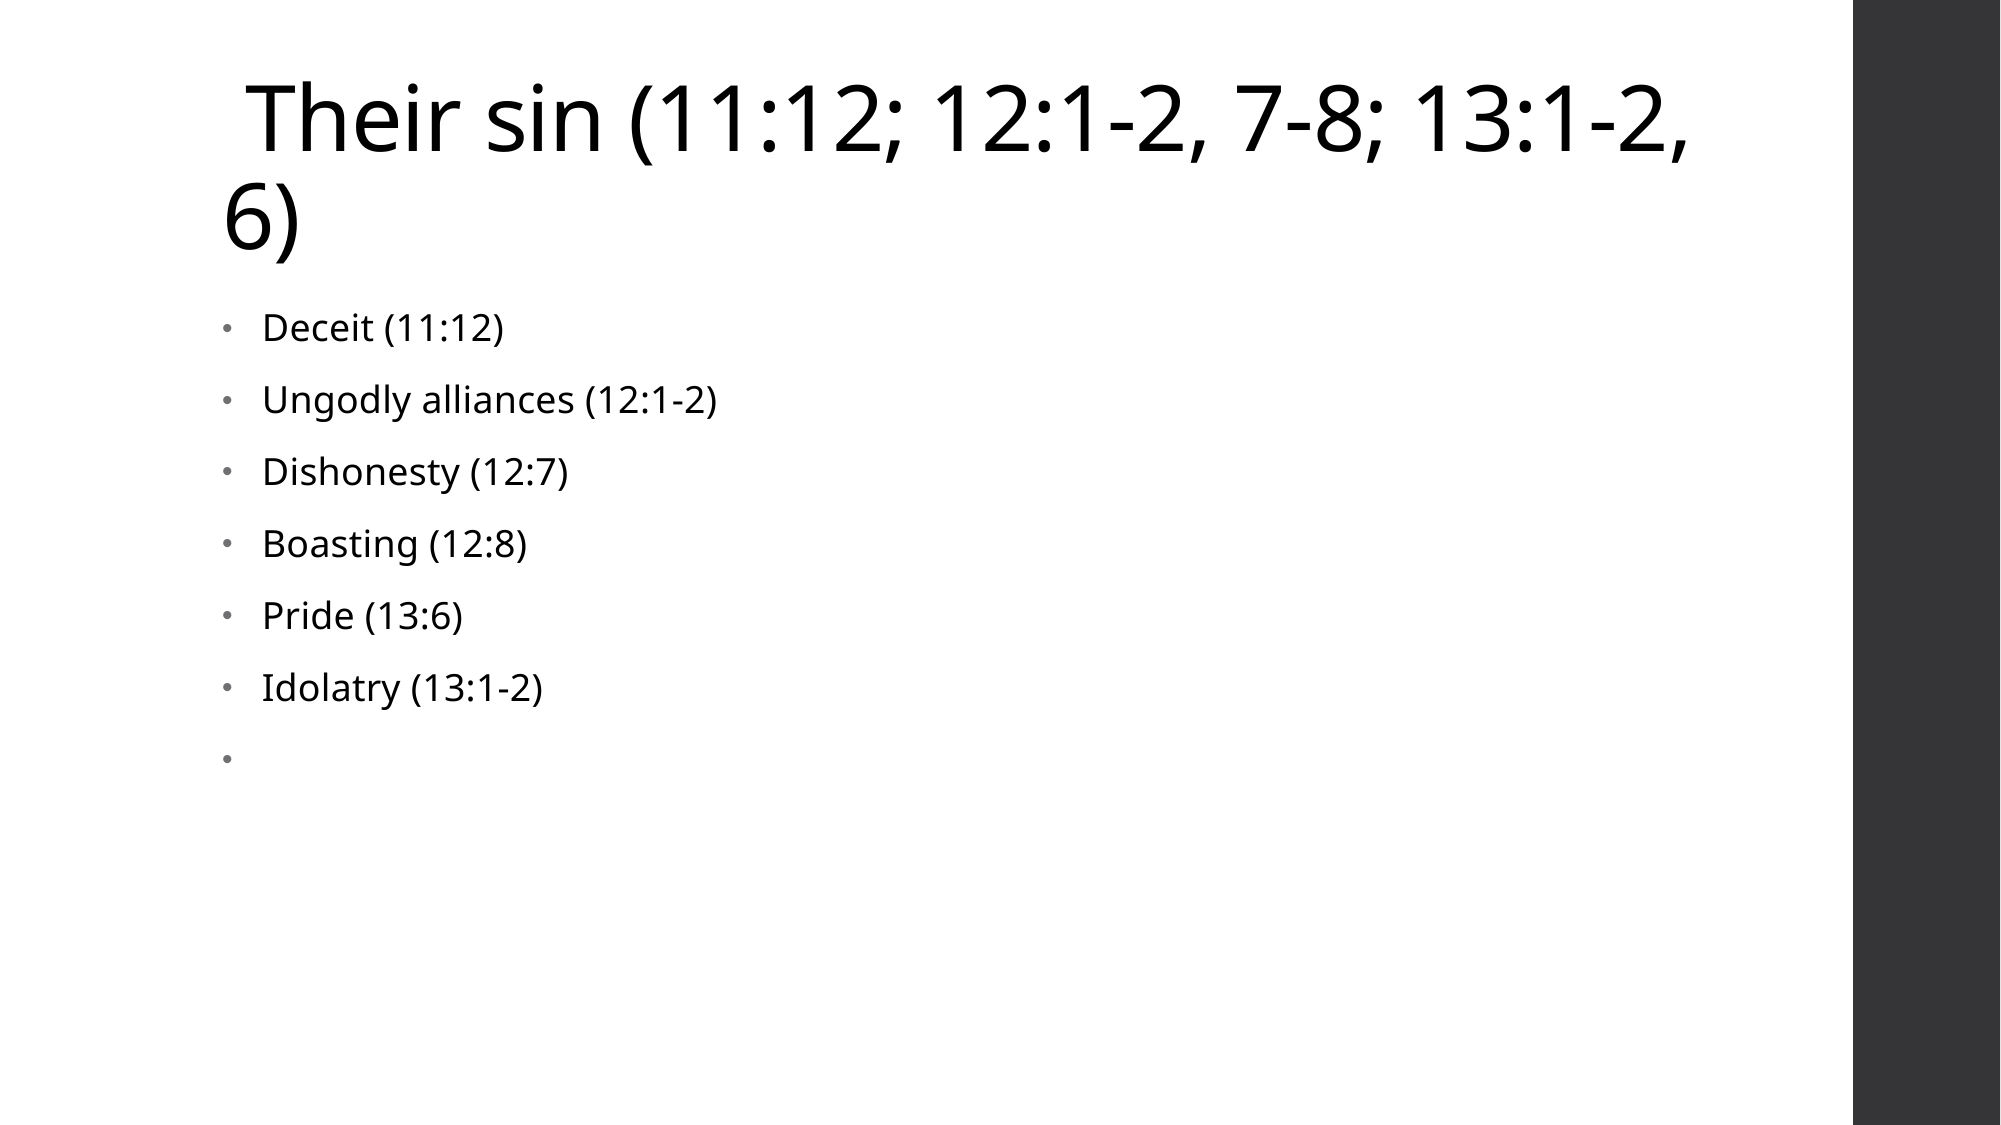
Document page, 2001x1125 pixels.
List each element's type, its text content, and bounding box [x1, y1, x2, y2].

title Their sin (11:12; 12:1-2, 7-8; 13:1-2, 6) [206, 60, 1797, 278]
list Deceit (11:12) Ungodly alliances (12:1-2) Dishonesty (12:7) Boasting (12:8) Pride (13:6) Idolatry (13:1-2) [206, 299, 1617, 1014]
